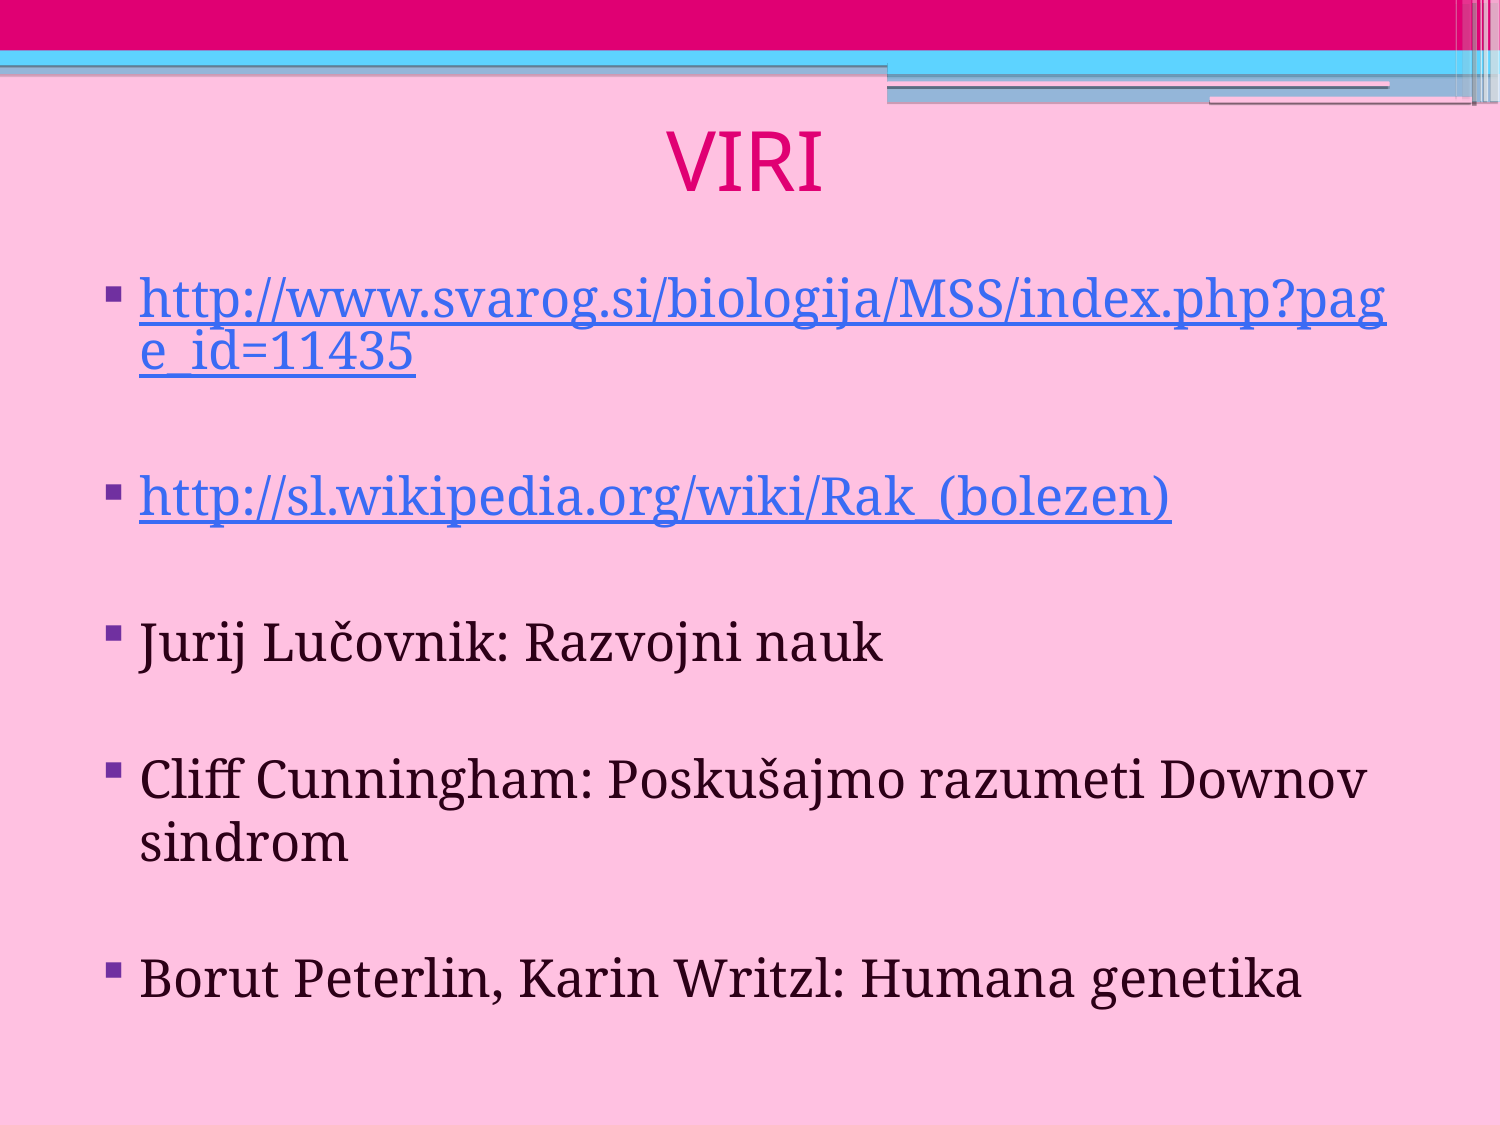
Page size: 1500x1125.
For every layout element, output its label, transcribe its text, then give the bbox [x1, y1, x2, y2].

title VIRI [70, 70, 1421, 246]
list http://www.svarog.si/biologija/MSS/index.php?page_id=11435 http://sl.wikipedia.org/wiki/Rak_(bolezen) Jurij Lučovnik: Razvojni nauk Cliff Cunningham: Poskušajmo razumeti Downov sindrom Borut Peterlin, Karin Writzl: Humana genetika [70, 257, 1421, 968]
